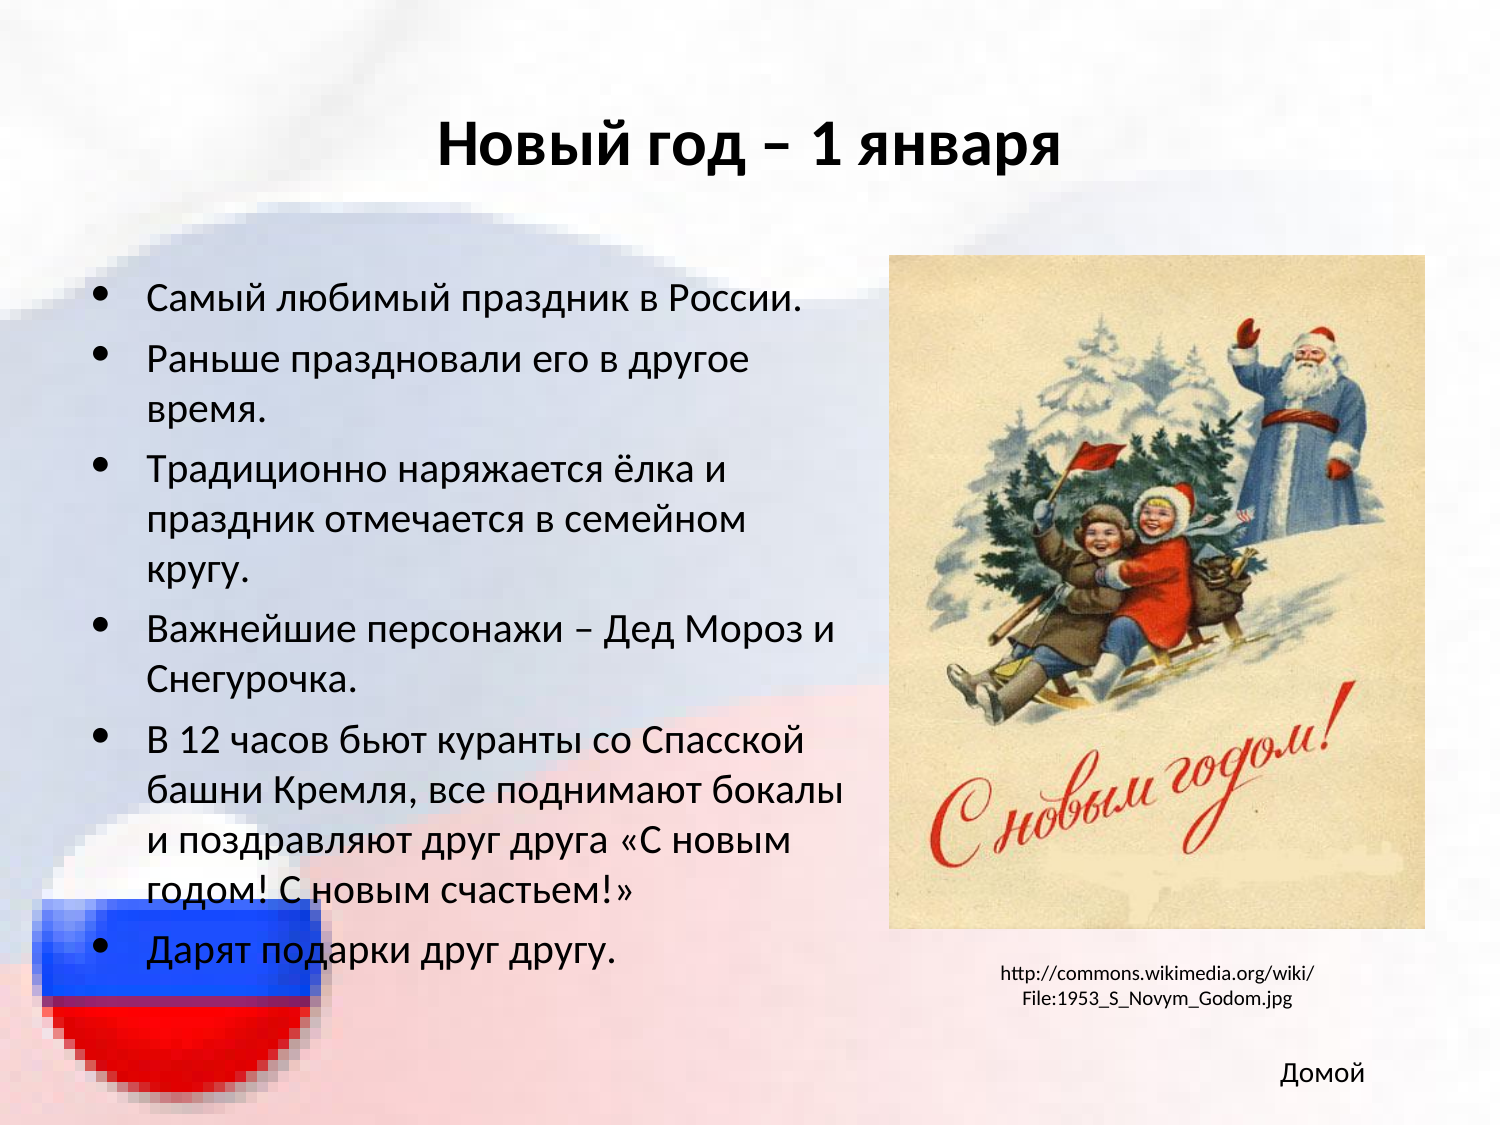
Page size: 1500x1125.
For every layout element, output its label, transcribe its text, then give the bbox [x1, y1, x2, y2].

picture [0, 0, 1500, 1125]
list Самый любимый праздник в России. Раньше праздновали его в другое время. Традиционно наряжается ёлка и праздник отмечается в семейном кругу. Важнейшие персонажи – Дед Мороз и Снегурочка. В 12 часов бьют куранты со Спасской башни Кремля, все поднимают бокалы и поздравляют друг друга «С новым годом! С новым счастьем!» Дарят подарки друг другу. [75, 262, 869, 1006]
text_box [889, 255, 1425, 929]
text_box http://commons.wikimedia.org/wiki/File:1953_S_Novym_Godom.jpg [891, 952, 1424, 1018]
title Новый год – 1 января [75, 45, 1426, 233]
text_box Домой [1226, 1050, 1420, 1090]
